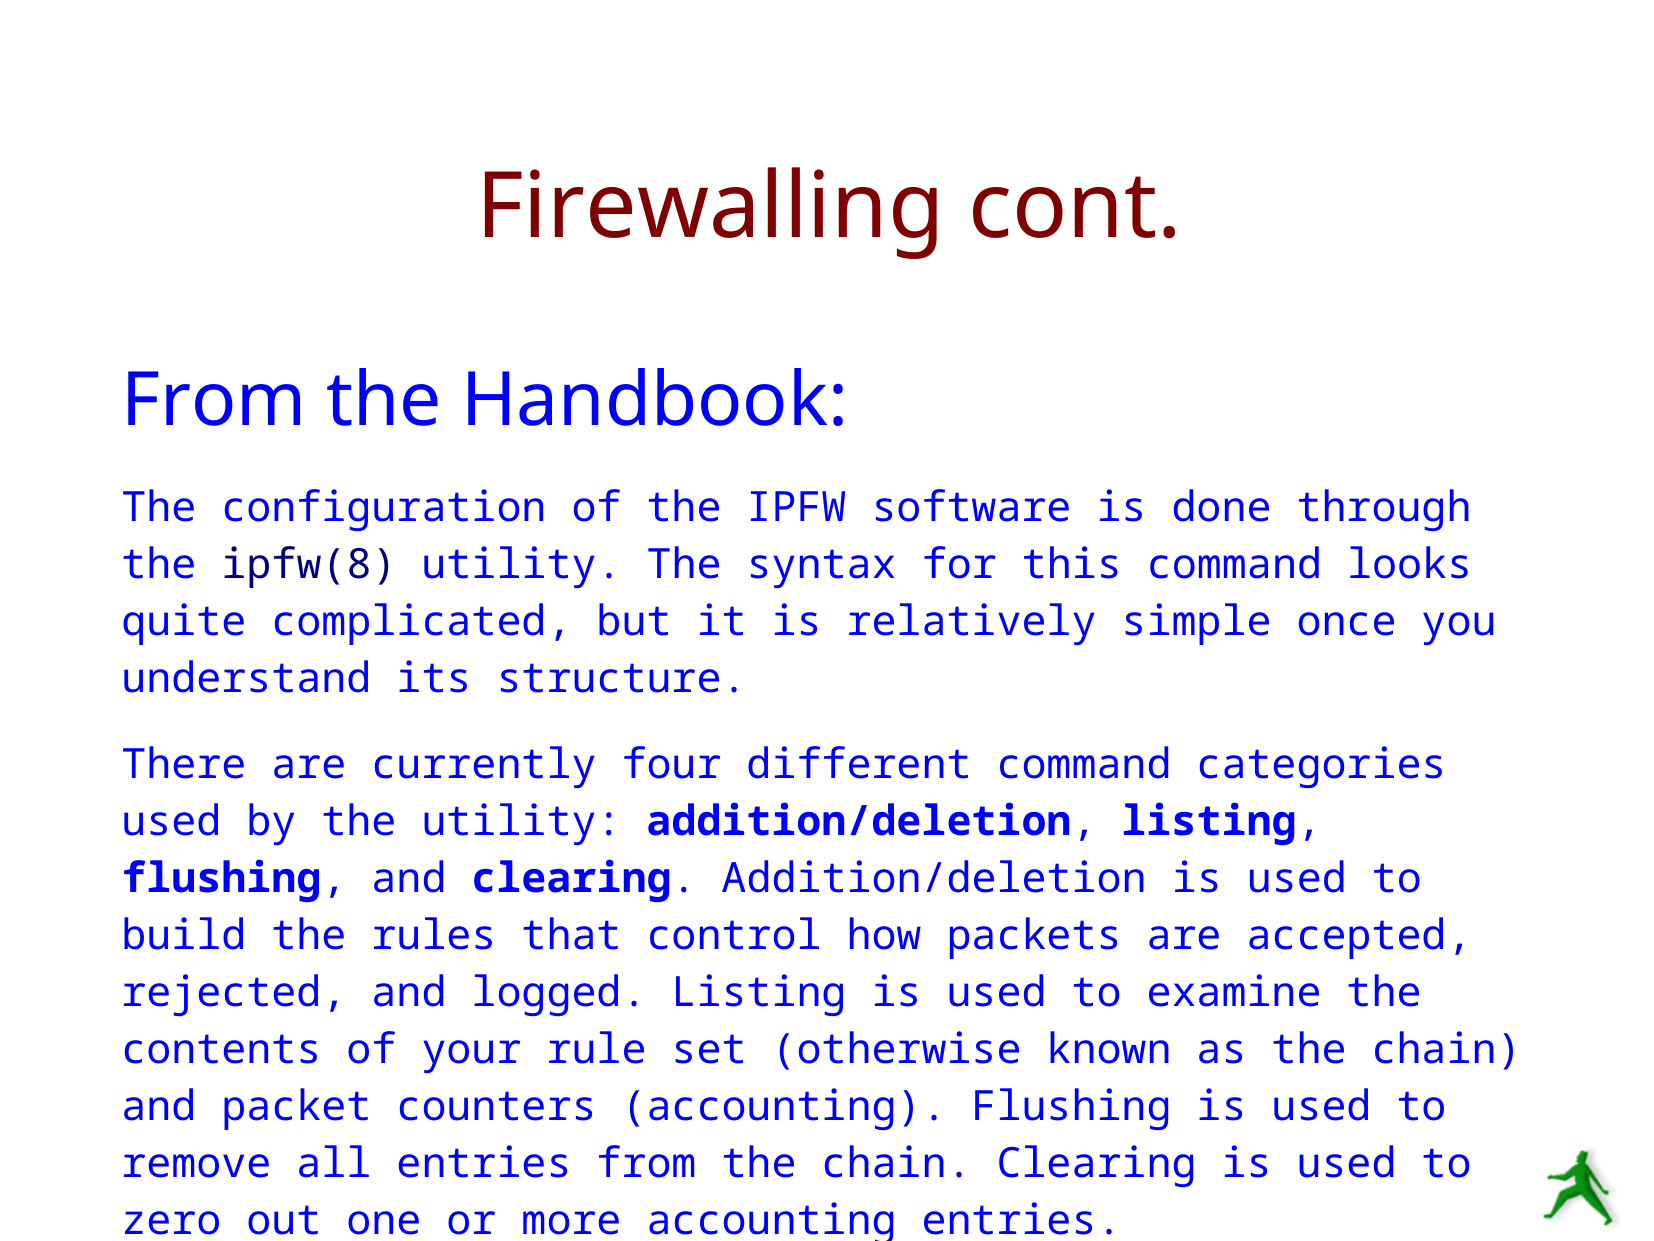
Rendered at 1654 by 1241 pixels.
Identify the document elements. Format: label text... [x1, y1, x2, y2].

picture [1541, 1135, 1633, 1228]
list From the Handbook: The configuration of the IPFW software is done through the ipfw(8) utility. The syntax for this command looks quite complicated, but it is relatively simple once you understand its structure. There are currently four different command categories used by the utility: addition/deletion, listing, flushing, and clearing. Addition/deletion is used to build the rules that control how packets are accepted, rejected, and logged. Listing is used to examine the contents of your rule set (otherwise known as the chain) and packet counters (accounting). Flushing is used to remove all entries from the chain. Clearing is used to zero out one or more accounting entries. [121, 344, 1560, 1223]
title Firewalling cont. [87, 97, 1572, 316]
